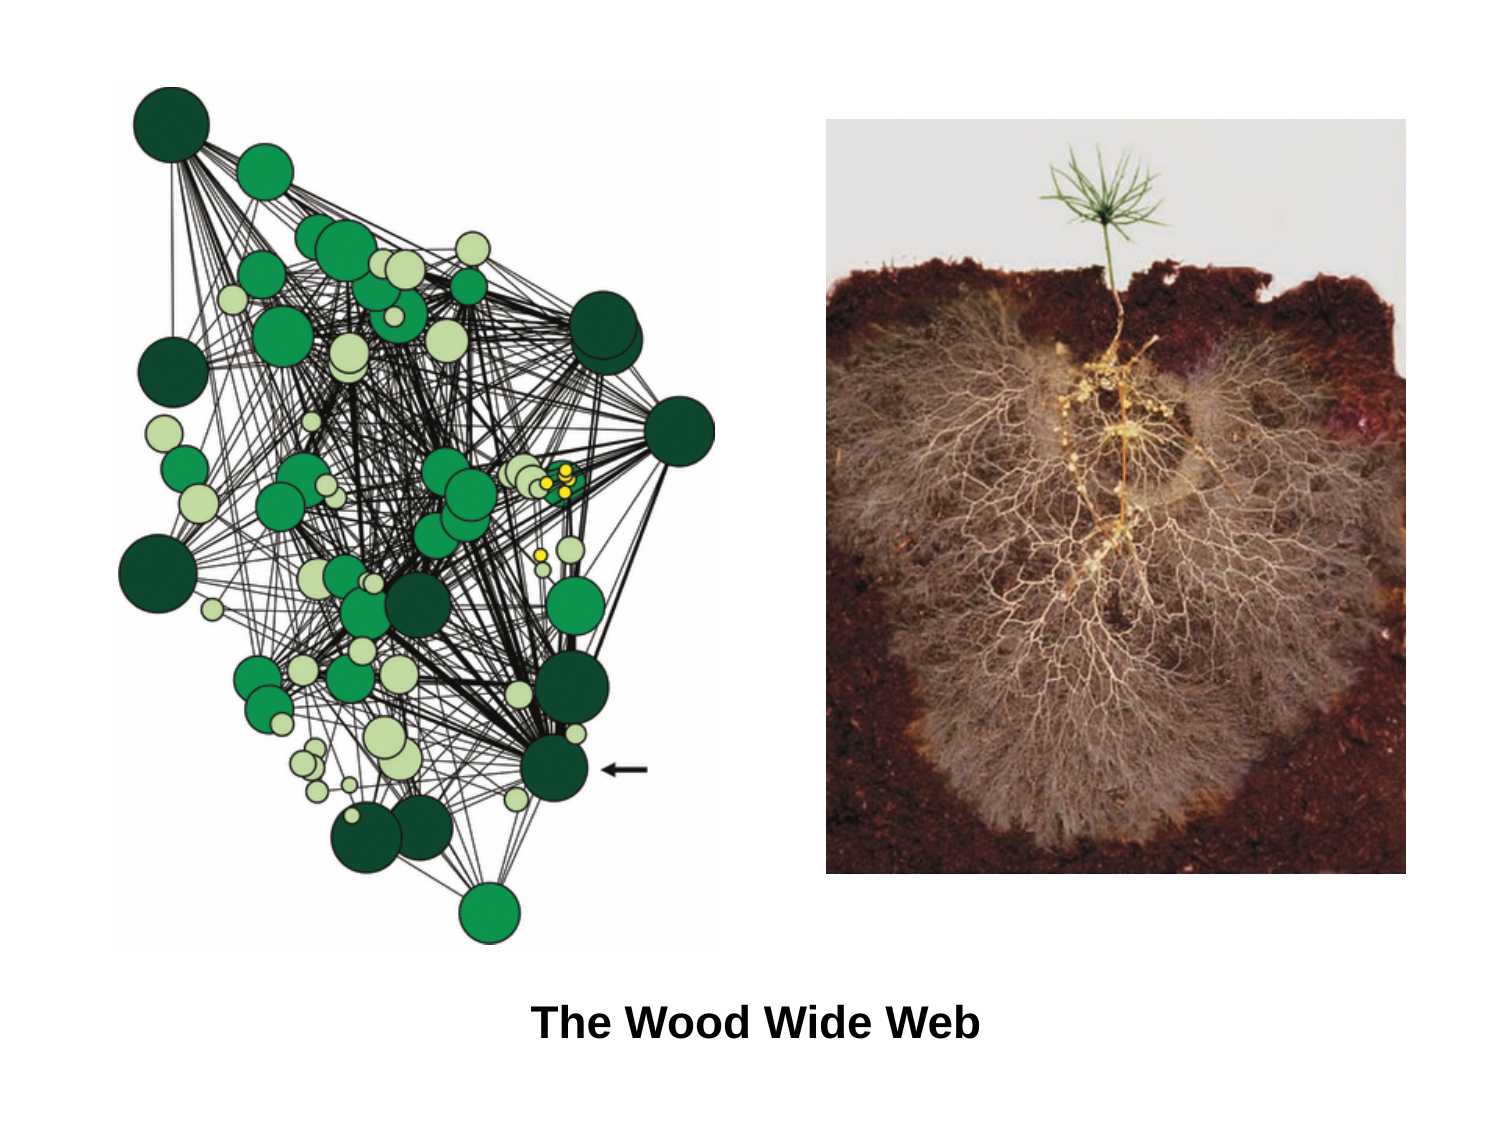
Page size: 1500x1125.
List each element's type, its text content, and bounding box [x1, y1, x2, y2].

picture [826, 119, 1406, 875]
text_box The Wood Wide Web [59, 989, 1453, 1056]
picture [118, 87, 715, 945]
